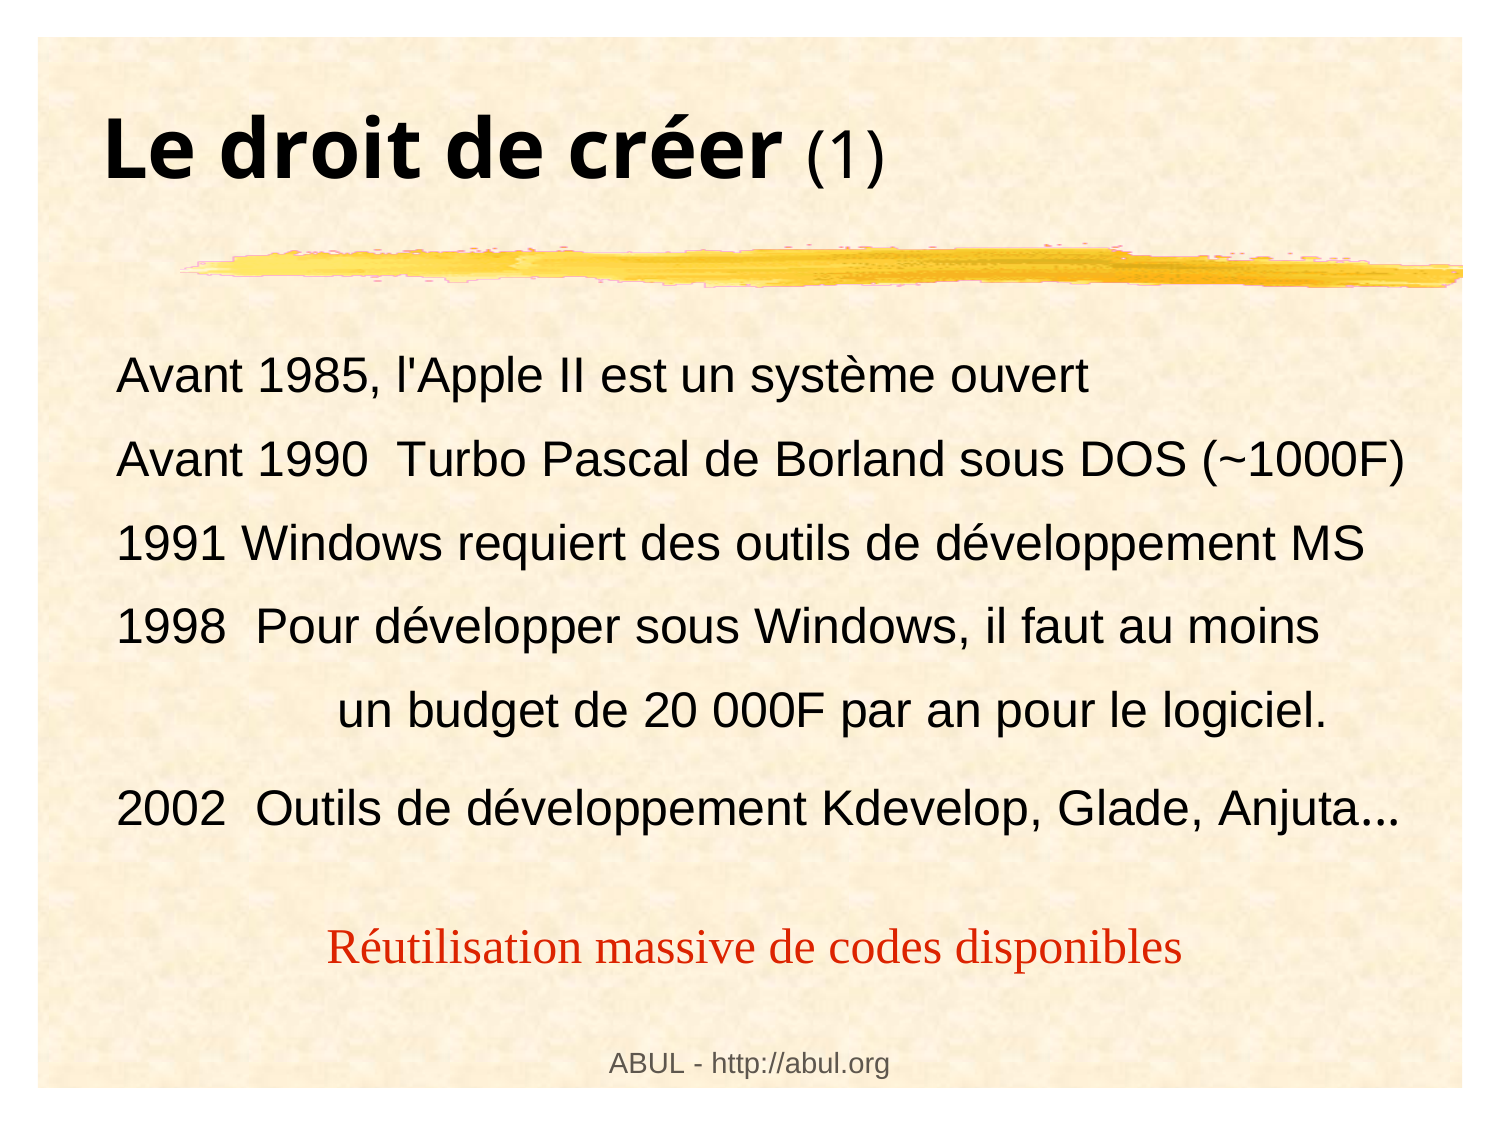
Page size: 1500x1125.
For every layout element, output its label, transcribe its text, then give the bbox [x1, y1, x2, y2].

text_box Avant 1985, l'Apple II est un système ouvert Avant 1990 Turbo Pascal de Borland sous DOS (~1000F) 1991 Windows requiert des outils de développement MS 1998 Pour développer sous Windows, il faut au moins un budget de 20 000F par an pour le logiciel. 2002 Outils de développement Kdevelop, Glade, Anjuta... Réutilisation massive de codes disponibles [102, 319, 1451, 1001]
picture [37, 37, 1463, 1088]
title Le droit de créer (1) [101, 39, 1312, 253]
